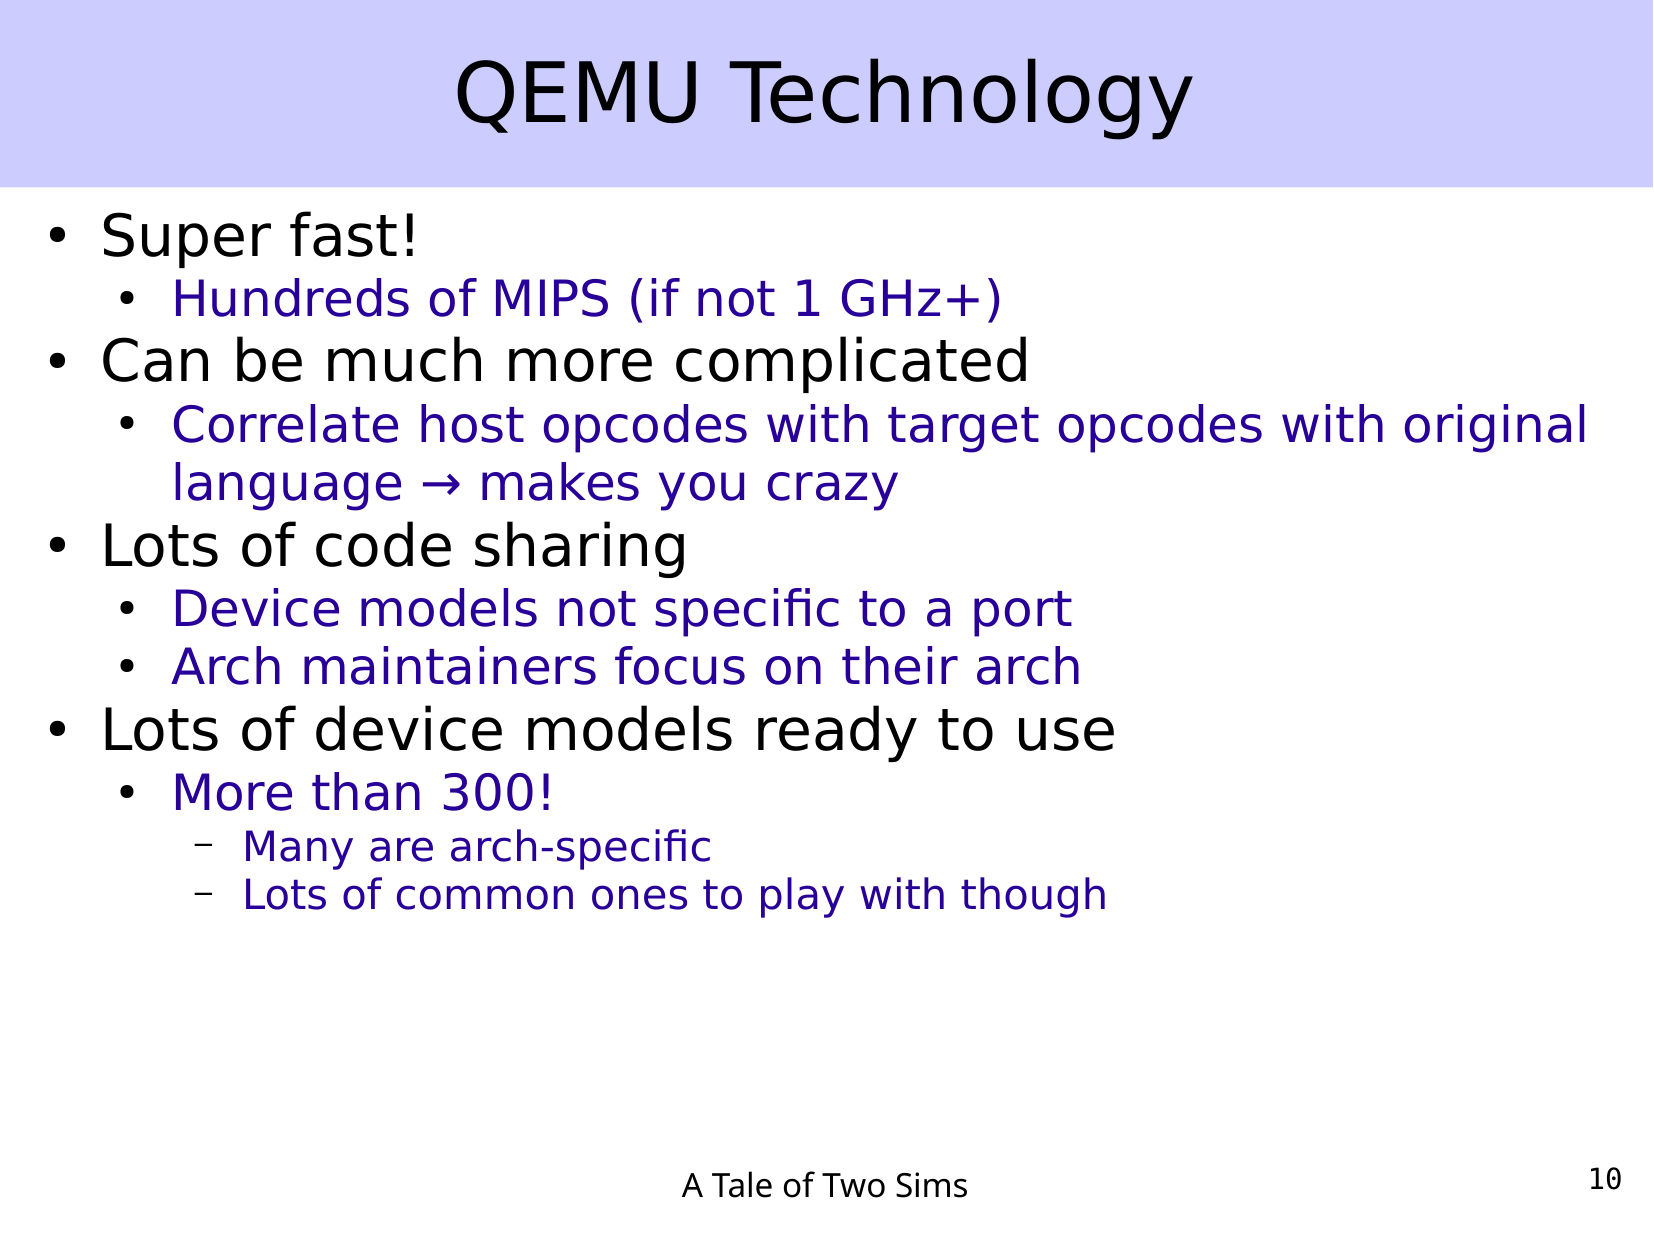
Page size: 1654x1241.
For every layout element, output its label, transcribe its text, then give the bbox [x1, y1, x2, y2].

list Super fast! Hundreds of MIPS (if not 1 GHz+) Can be much more complicated Correlate host opcodes with target opcodes with original language → makes you crazy Lots of code sharing Device models not specific to a port Arch maintainers focus on their arch Lots of device models ready to use More than 300! Many are arch-specific Lots of common ones to play with though [29, 201, 1620, 1151]
title QEMU Technology [0, 0, 1651, 188]
